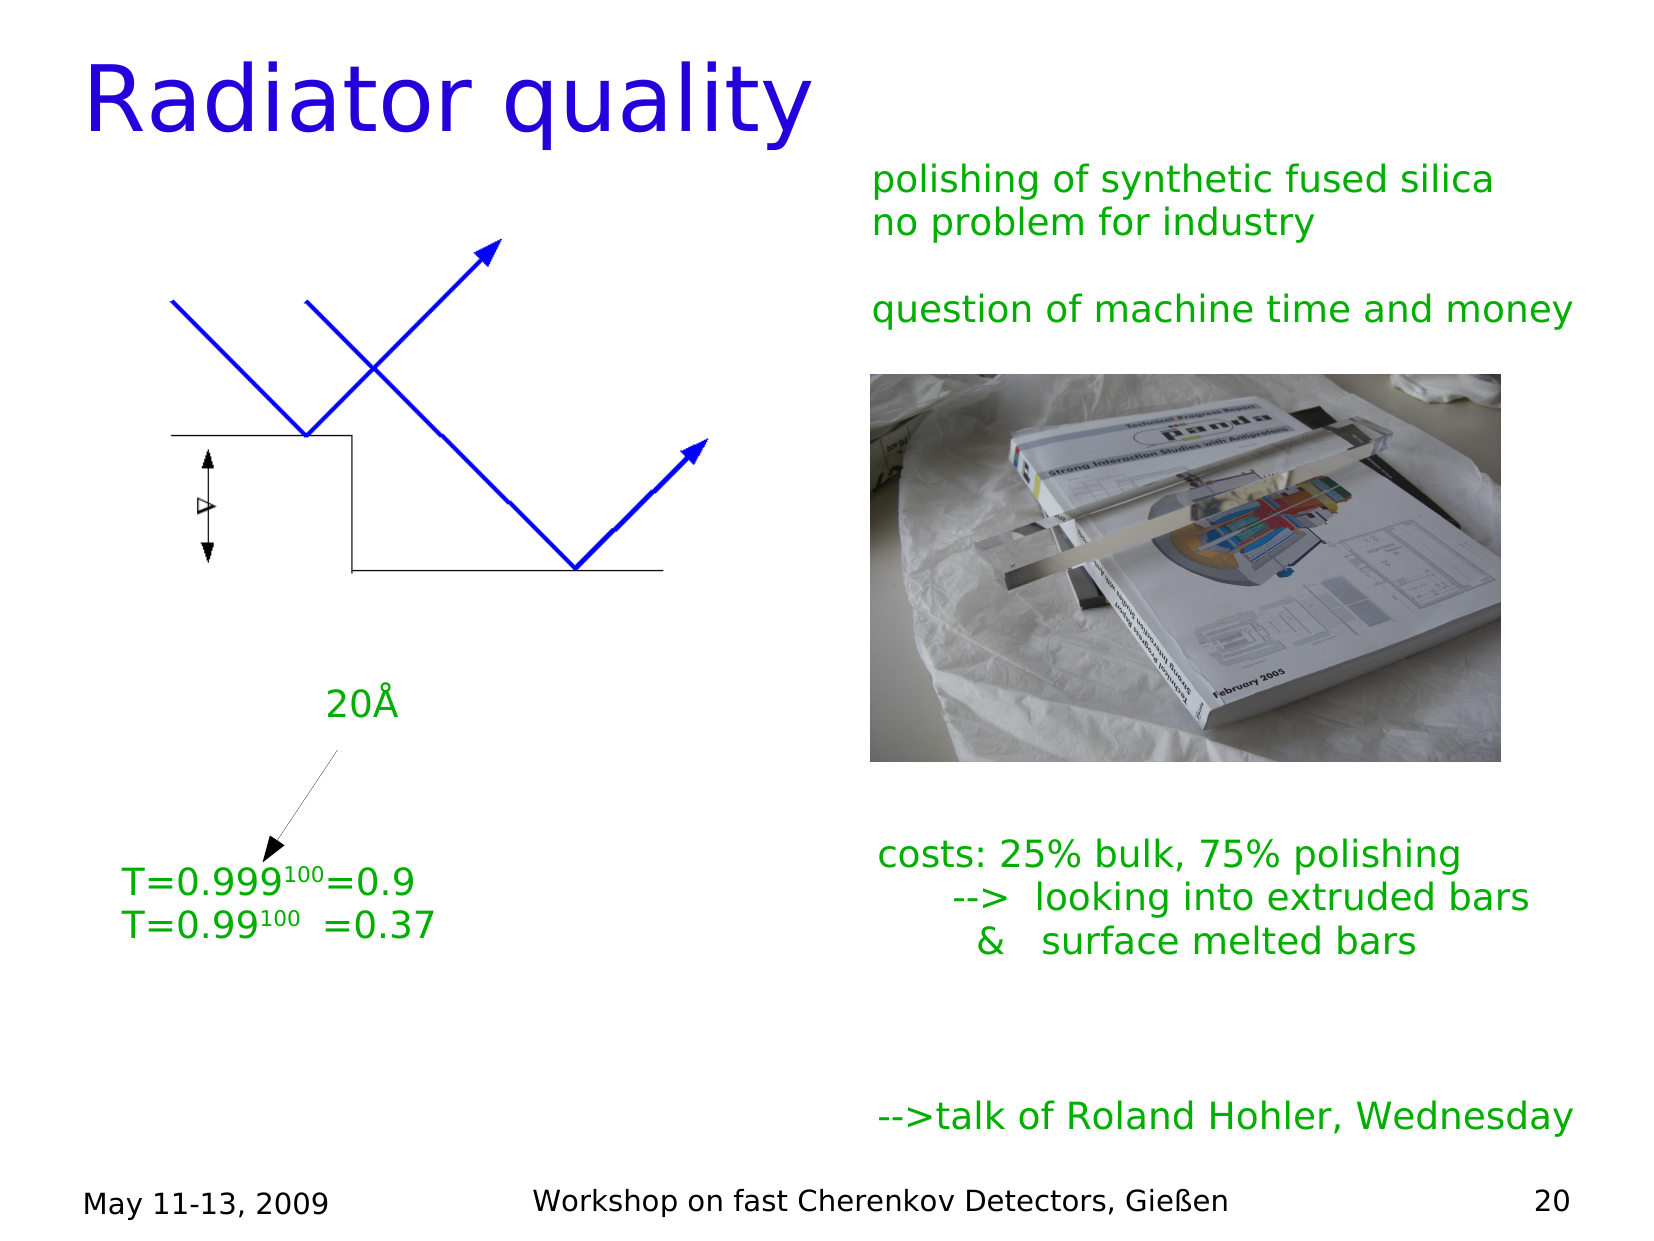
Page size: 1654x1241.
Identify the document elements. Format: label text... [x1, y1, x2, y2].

text_box T=0.999100=0.9 T=0.99100 =0.37 [107, 853, 452, 1001]
text_box polishing of synthetic fused silica no problem for industry question of machine time and money [856, 150, 1590, 339]
picture [870, 374, 1501, 762]
text_box 20Å [310, 675, 414, 734]
title Radiator quality [82, 46, 1571, 154]
text_box costs: 25% bulk, 75% polishing --> looking into extruded bars & surface melted bars [862, 825, 1546, 971]
picture [37, 165, 826, 729]
text_box -->talk of Roland Hohler, Wednesday [862, 1087, 1590, 1146]
